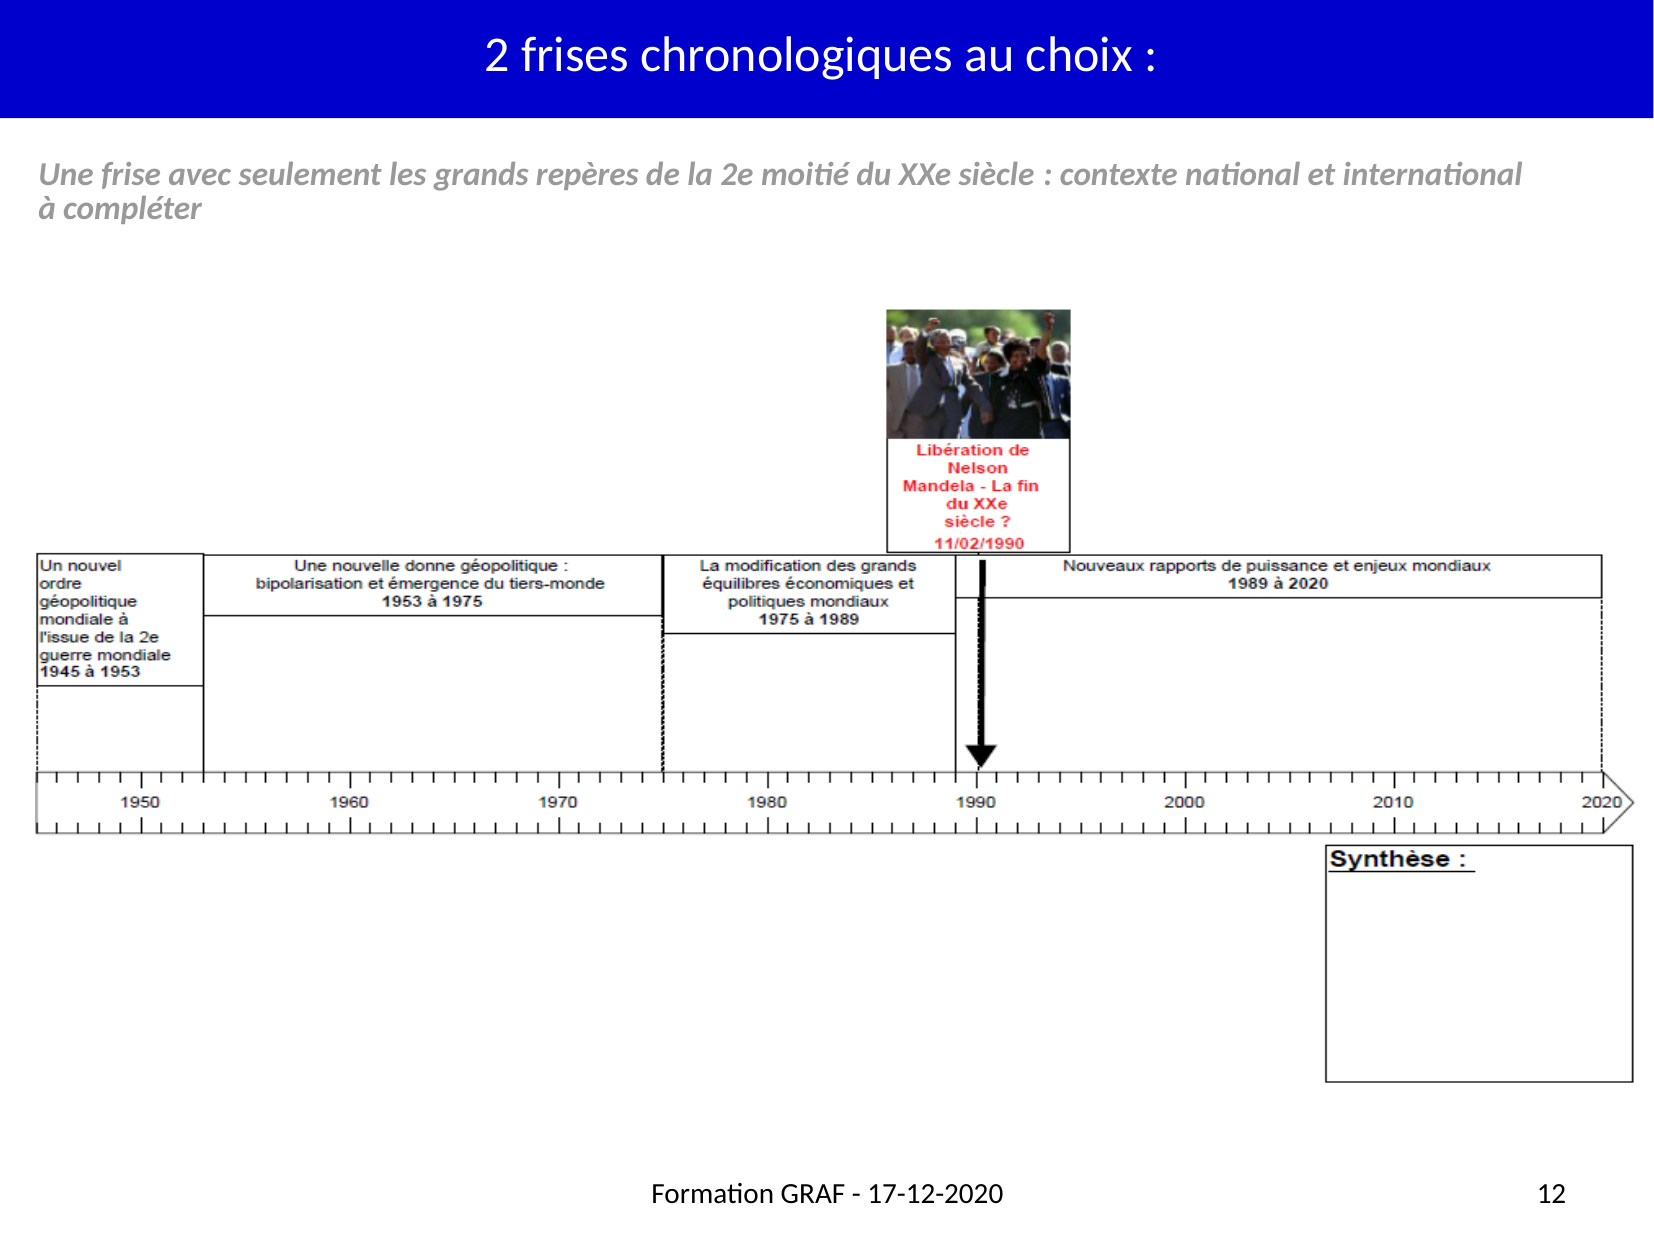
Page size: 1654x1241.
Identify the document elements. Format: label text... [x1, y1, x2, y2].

text_box Une frise avec seulement les grands repères de la 2e moitié du XXe siècle : contexte national et international à compléter [23, 153, 1560, 495]
title 2 frises chronologiques au choix : [0, 0, 1654, 119]
picture [35, 307, 1642, 1087]
